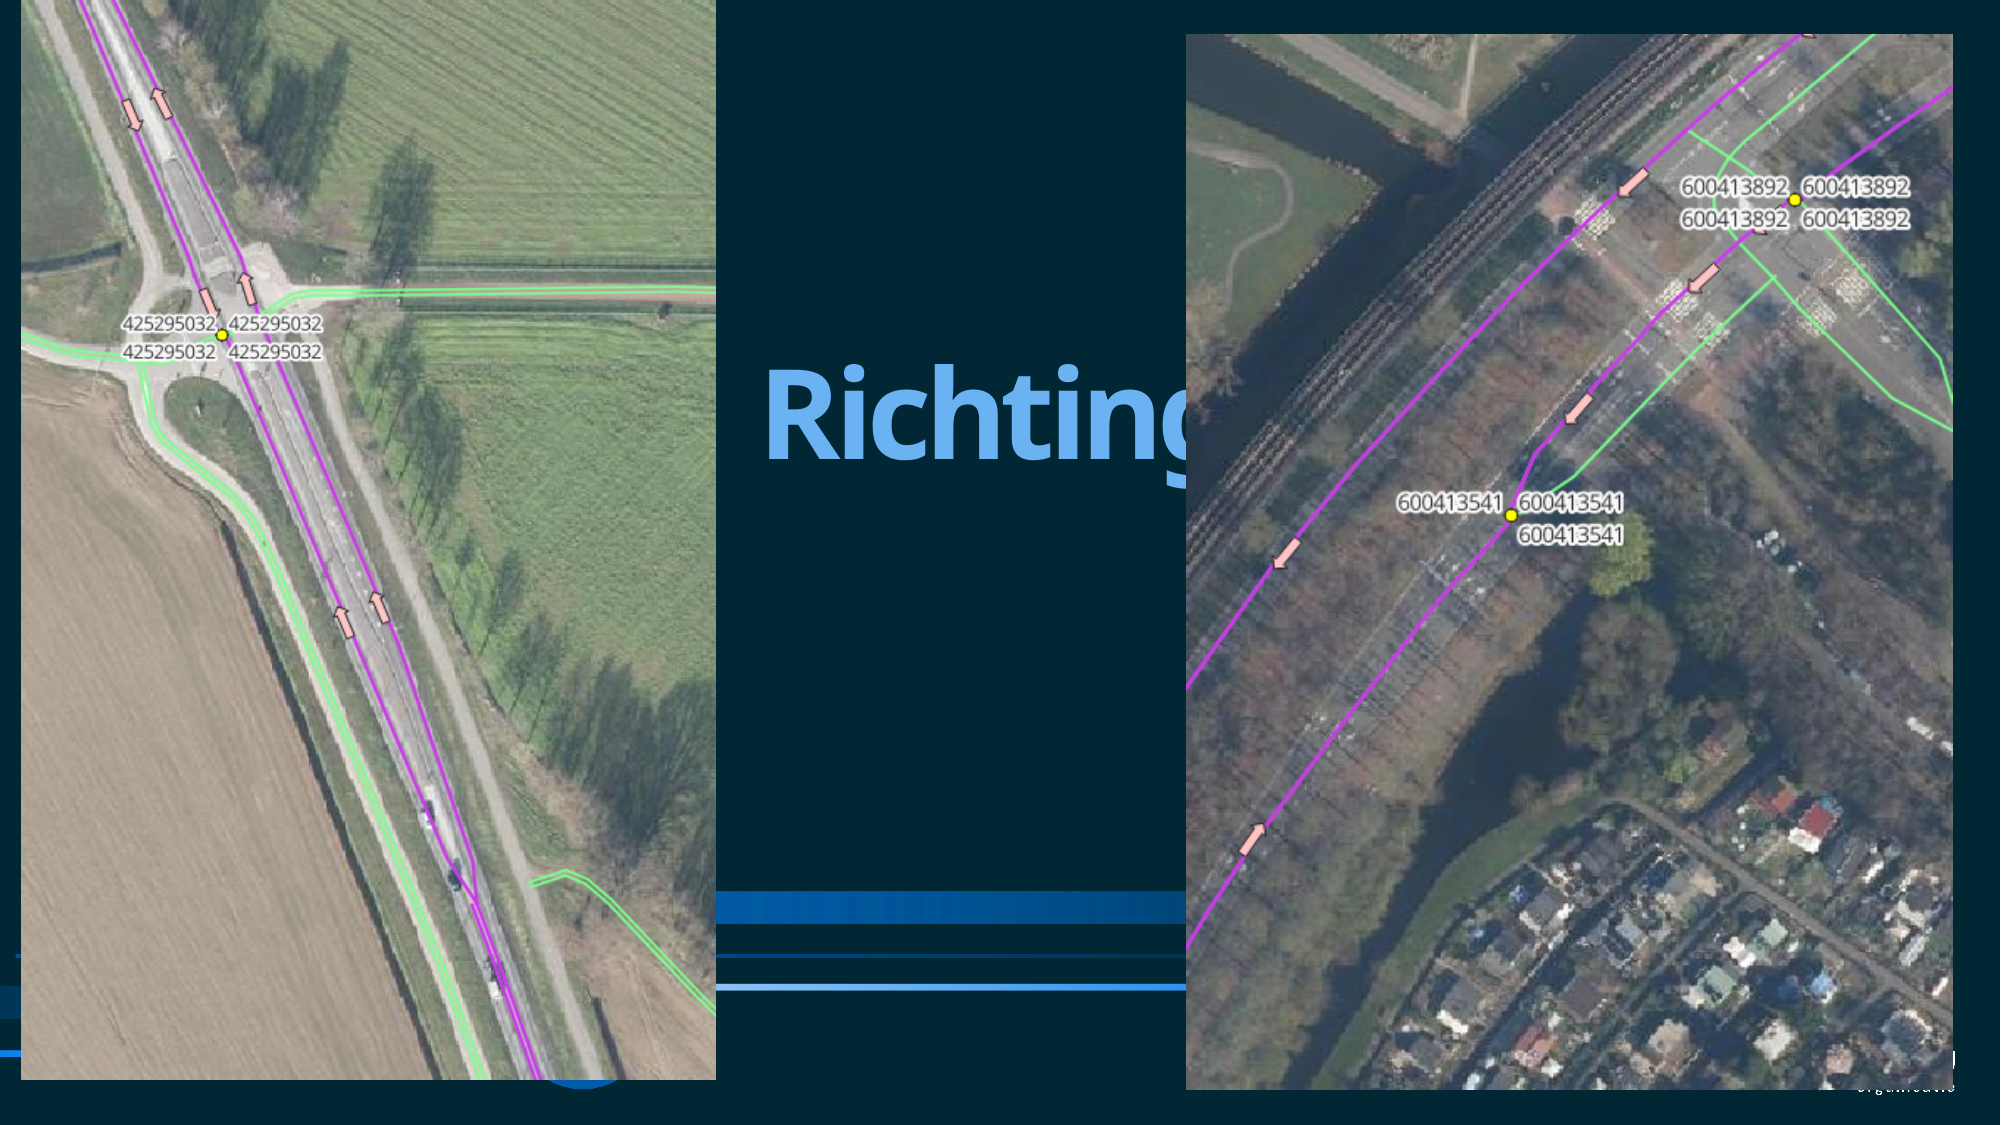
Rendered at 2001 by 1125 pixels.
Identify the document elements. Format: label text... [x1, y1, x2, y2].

title Richting [743, 341, 1186, 514]
picture [21, 0, 716, 1080]
picture [1186, 35, 1953, 1090]
